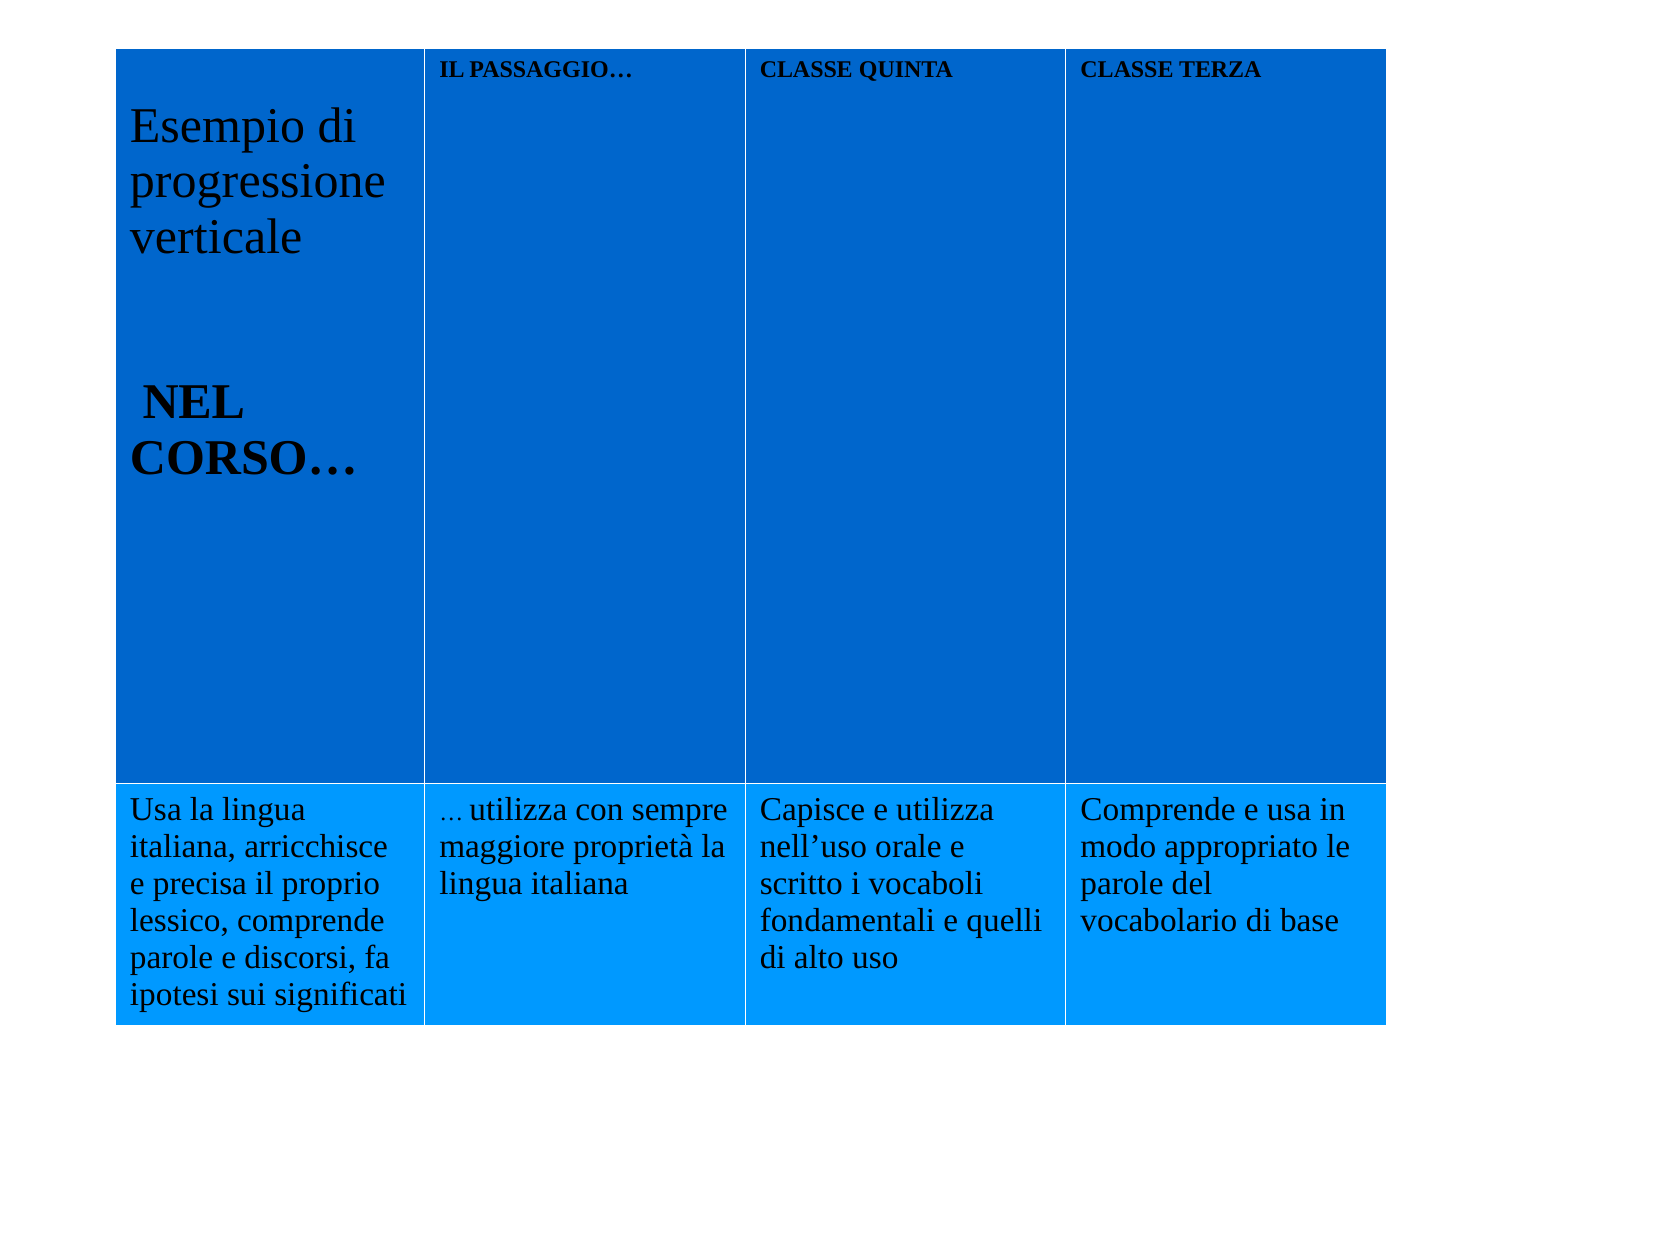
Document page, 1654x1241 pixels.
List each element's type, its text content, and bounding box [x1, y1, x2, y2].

table_cell … utilizza con sempre maggiore proprietà la lingua italiana [425, 784, 745, 1025]
table_header CLASSE QUINTA [746, 49, 1065, 783]
table_header IL PASSAGGIO… [425, 49, 745, 783]
table_cell Capisce e utilizza nell’uso orale e scritto i vocaboli fondamentali e quelli di alto uso [746, 784, 1065, 1025]
table_cell Comprende e usa in modo appropriato le parole del vocabolario di base [1066, 784, 1386, 1025]
table_header Esempio di progressione verticale NEL CORSO… [116, 49, 424, 783]
table_cell Usa la lingua italiana, arricchisce e precisa il proprio lessico, comprende parole e discorsi, fa ipotesi sui significati [116, 784, 424, 1025]
table_header CLASSE TERZA [1066, 49, 1386, 783]
